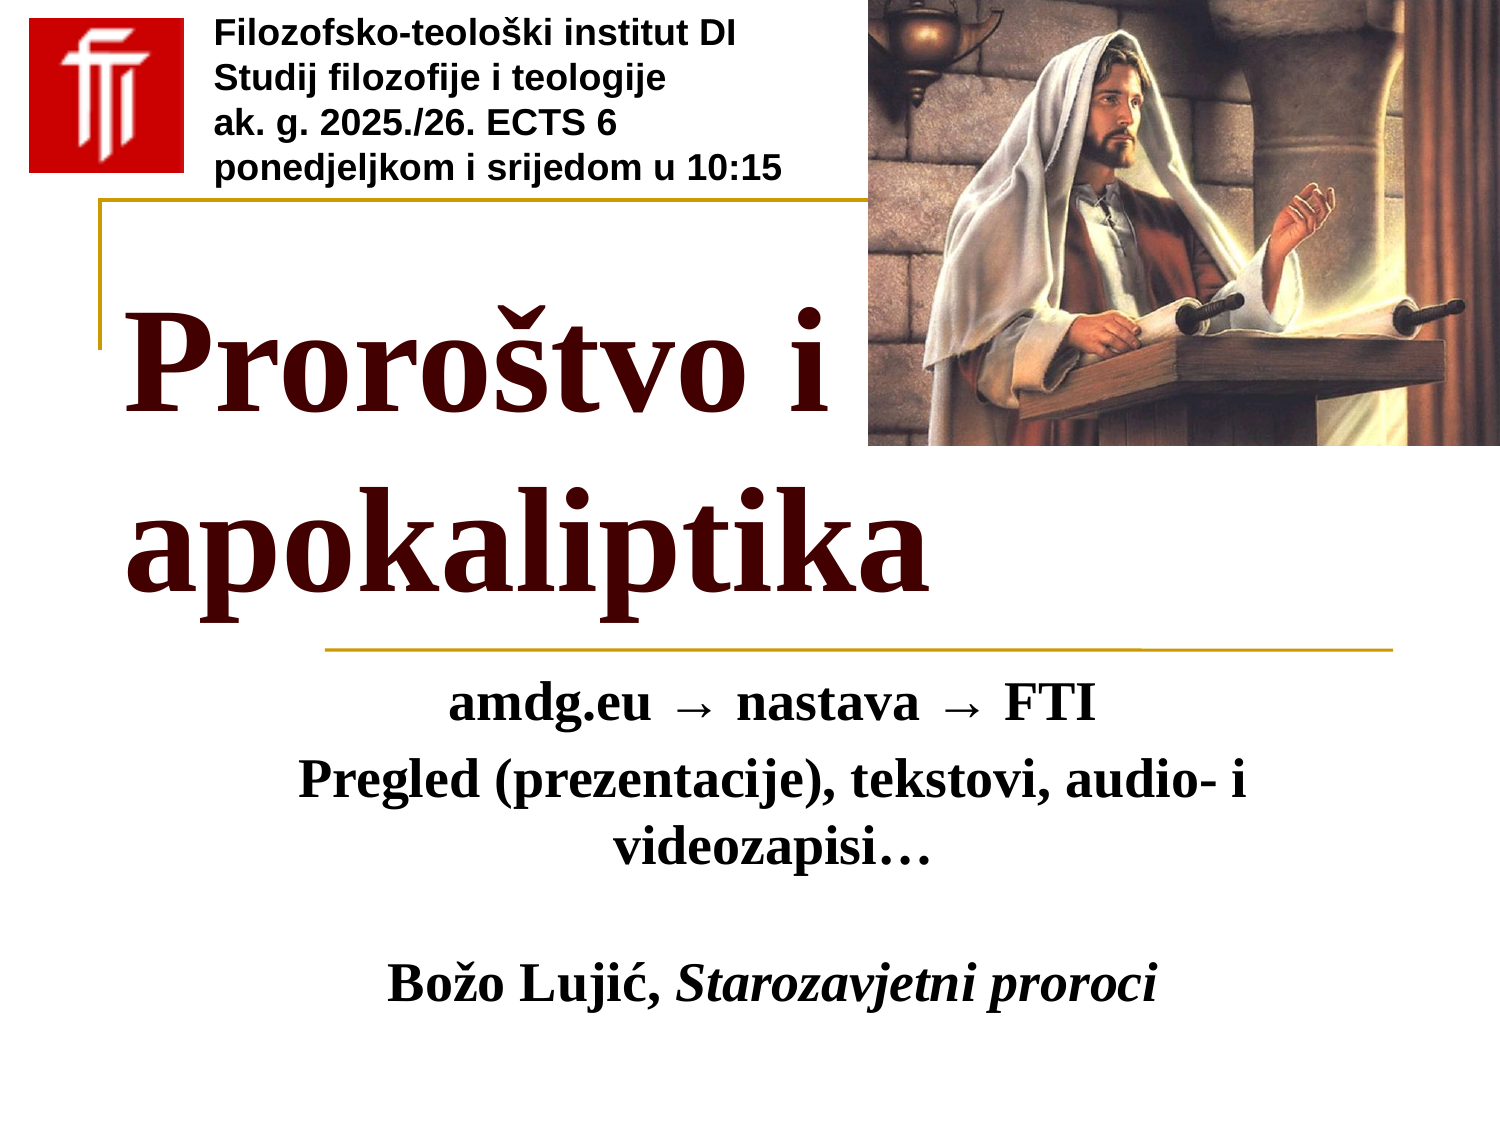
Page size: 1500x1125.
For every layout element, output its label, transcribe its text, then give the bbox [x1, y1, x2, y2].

title Proroštvo i apokaliptika [108, 253, 1358, 657]
picture [29, 18, 184, 173]
picture [868, 0, 1500, 446]
text_box amdg.eu → nastava → FTI Pregled (prezentacije), tekstovi, audio- i videozapisi… Božo Lujić, Starozavjetni proroci [141, 656, 1405, 1026]
text_box Filozofsko-teološki institut DI Studij filozofije i teologije ak. g. 2025./26. ECTS 6 ponedjeljkom i srijedom u 10:15 [198, 0, 963, 196]
